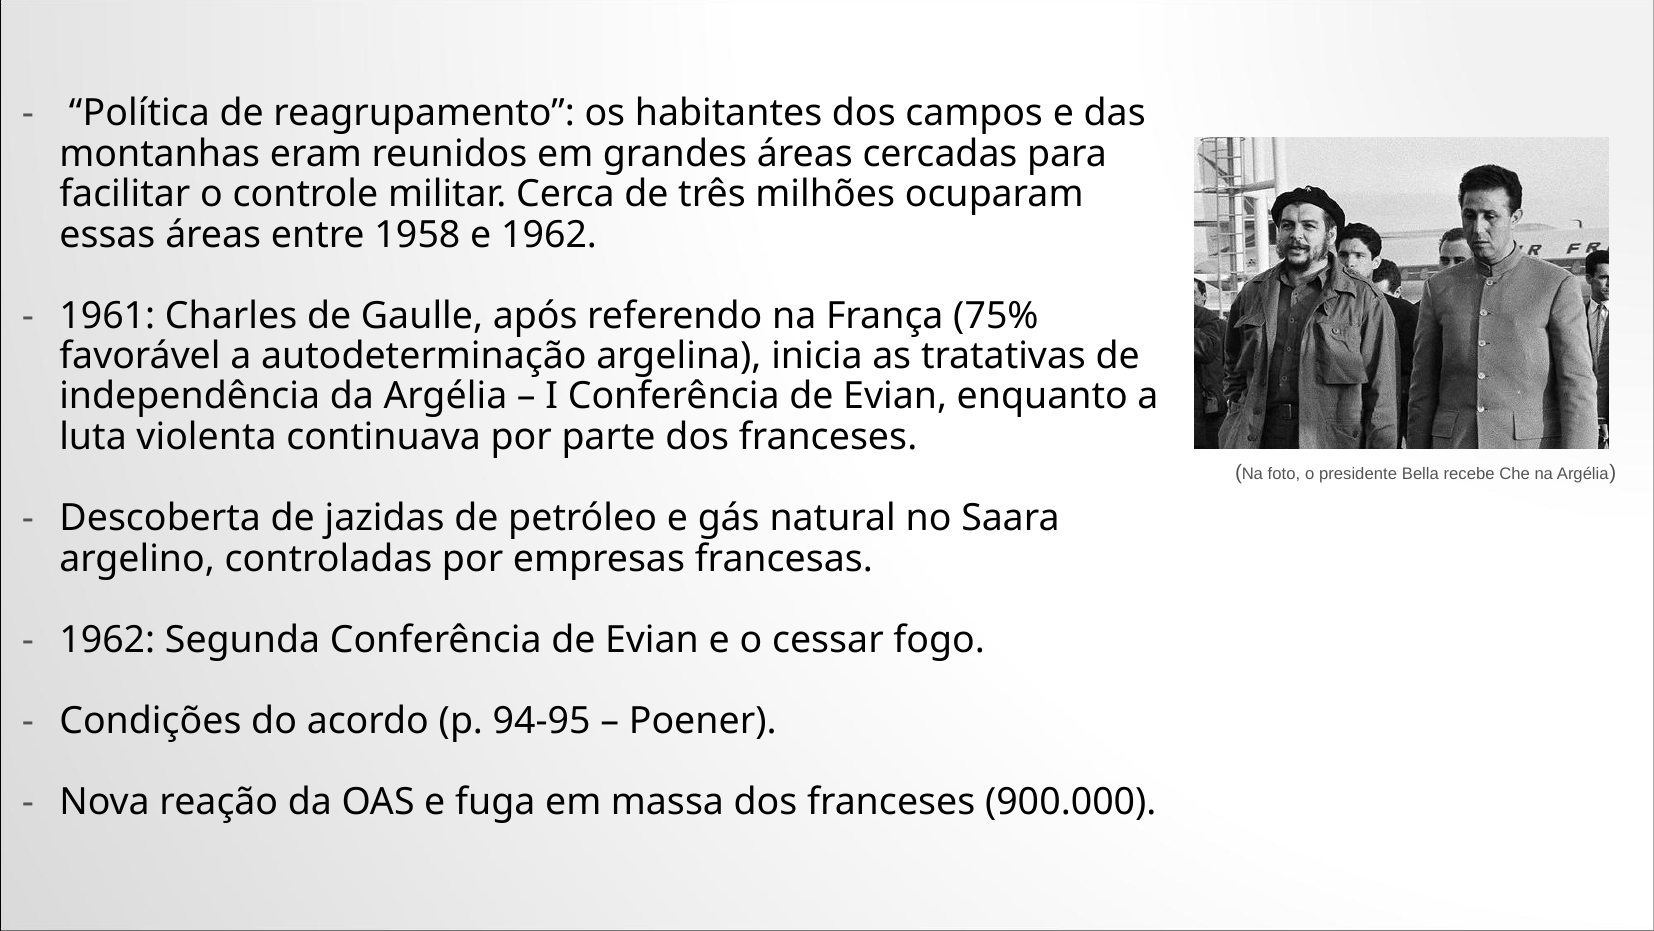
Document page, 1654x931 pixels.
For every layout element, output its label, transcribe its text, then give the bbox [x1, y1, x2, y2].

text_box “Política de reagrupamento”: os habitantes dos campos e das montanhas eram reunidos em grandes áreas cercadas para facilitar o controle militar. Cerca de três milhões ocuparam essas áreas entre 1958 e 1962. 1961: Charles de Gaulle, após referendo na França (75% favorável a autodeterminação argelina), inicia as tratativas de independência da Argélia – I Conferência de Evian, enquanto a luta violenta continuava por parte dos franceses. Descoberta de jazidas de petróleo e gás natural no Saara argelino, controladas por empresas francesas. 1962: Segunda Conferência de Evian e o cessar fogo. Condições do acordo (p. 94-95 – Poener). Nova reação da OAS e fuga em massa dos franceses (900.000). [0, 0, 1195, 931]
picture [1194, 0, 1654, 931]
text_box (Na foto, o presidente Bella recebe Che na Argélia) [1220, 451, 1632, 492]
